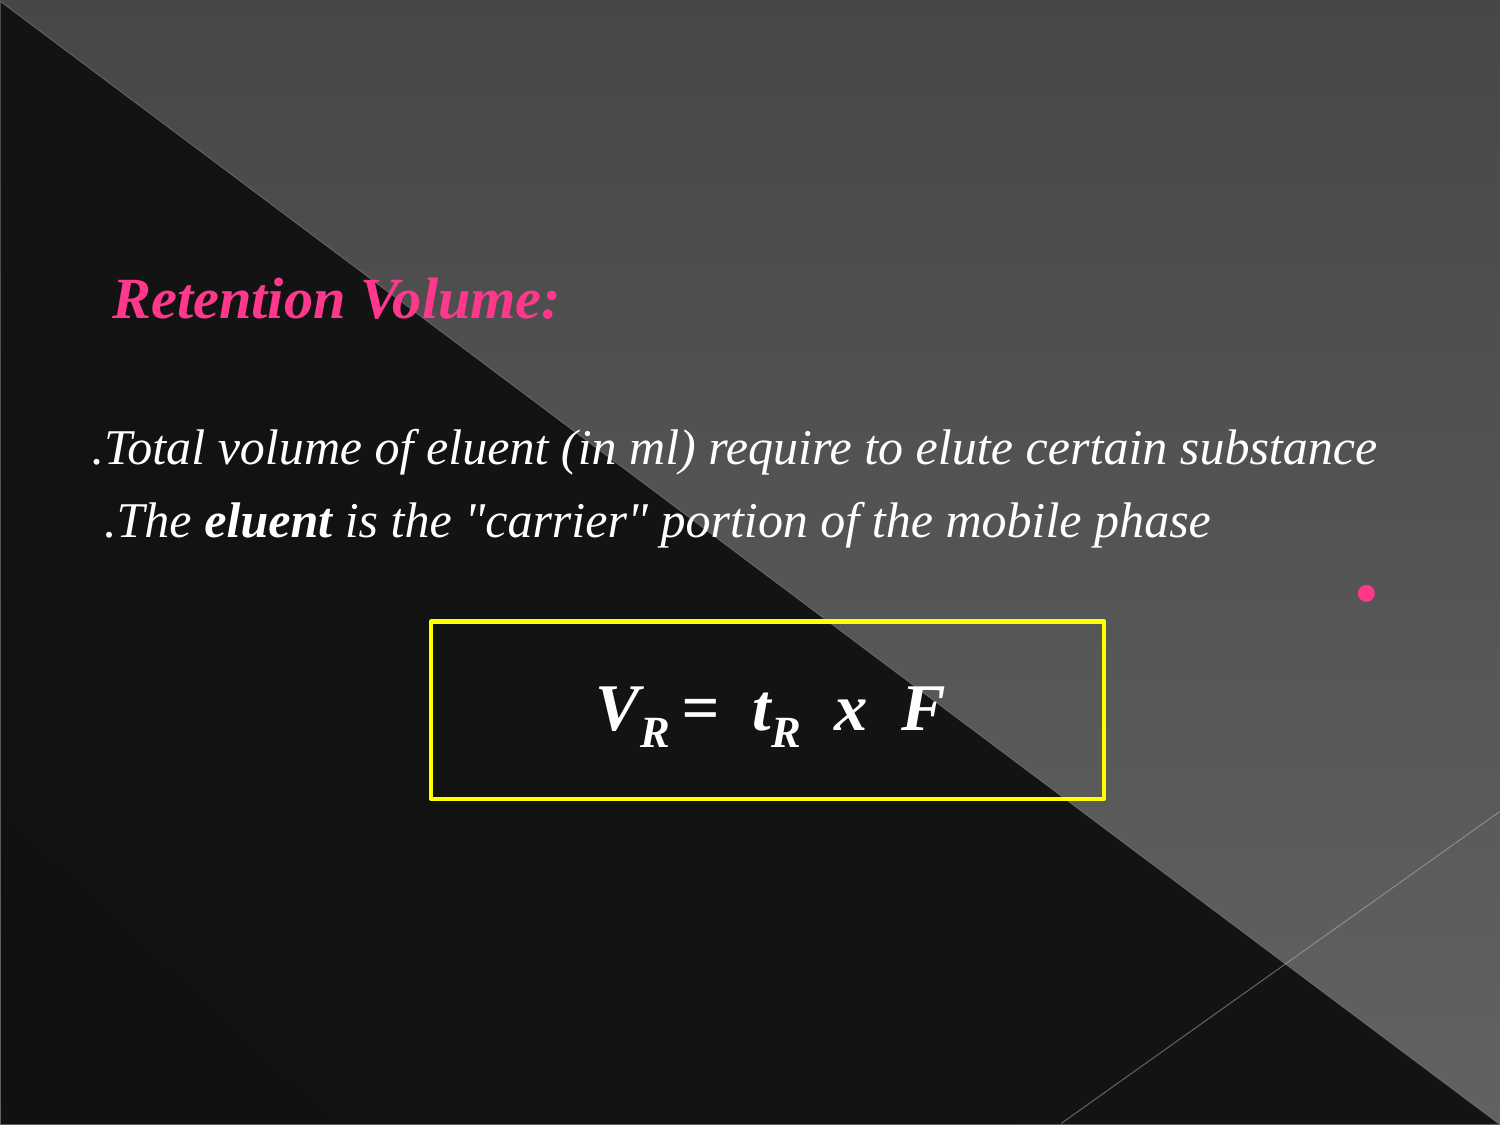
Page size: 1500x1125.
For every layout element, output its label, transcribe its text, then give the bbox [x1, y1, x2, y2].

list Retention Volume: Total volume of eluent (in ml) require to elute certain substance. The eluent is the "carrier" portion of the mobile phase. [76, 252, 1427, 1003]
text_box VR = tR x F [431, 622, 1104, 799]
